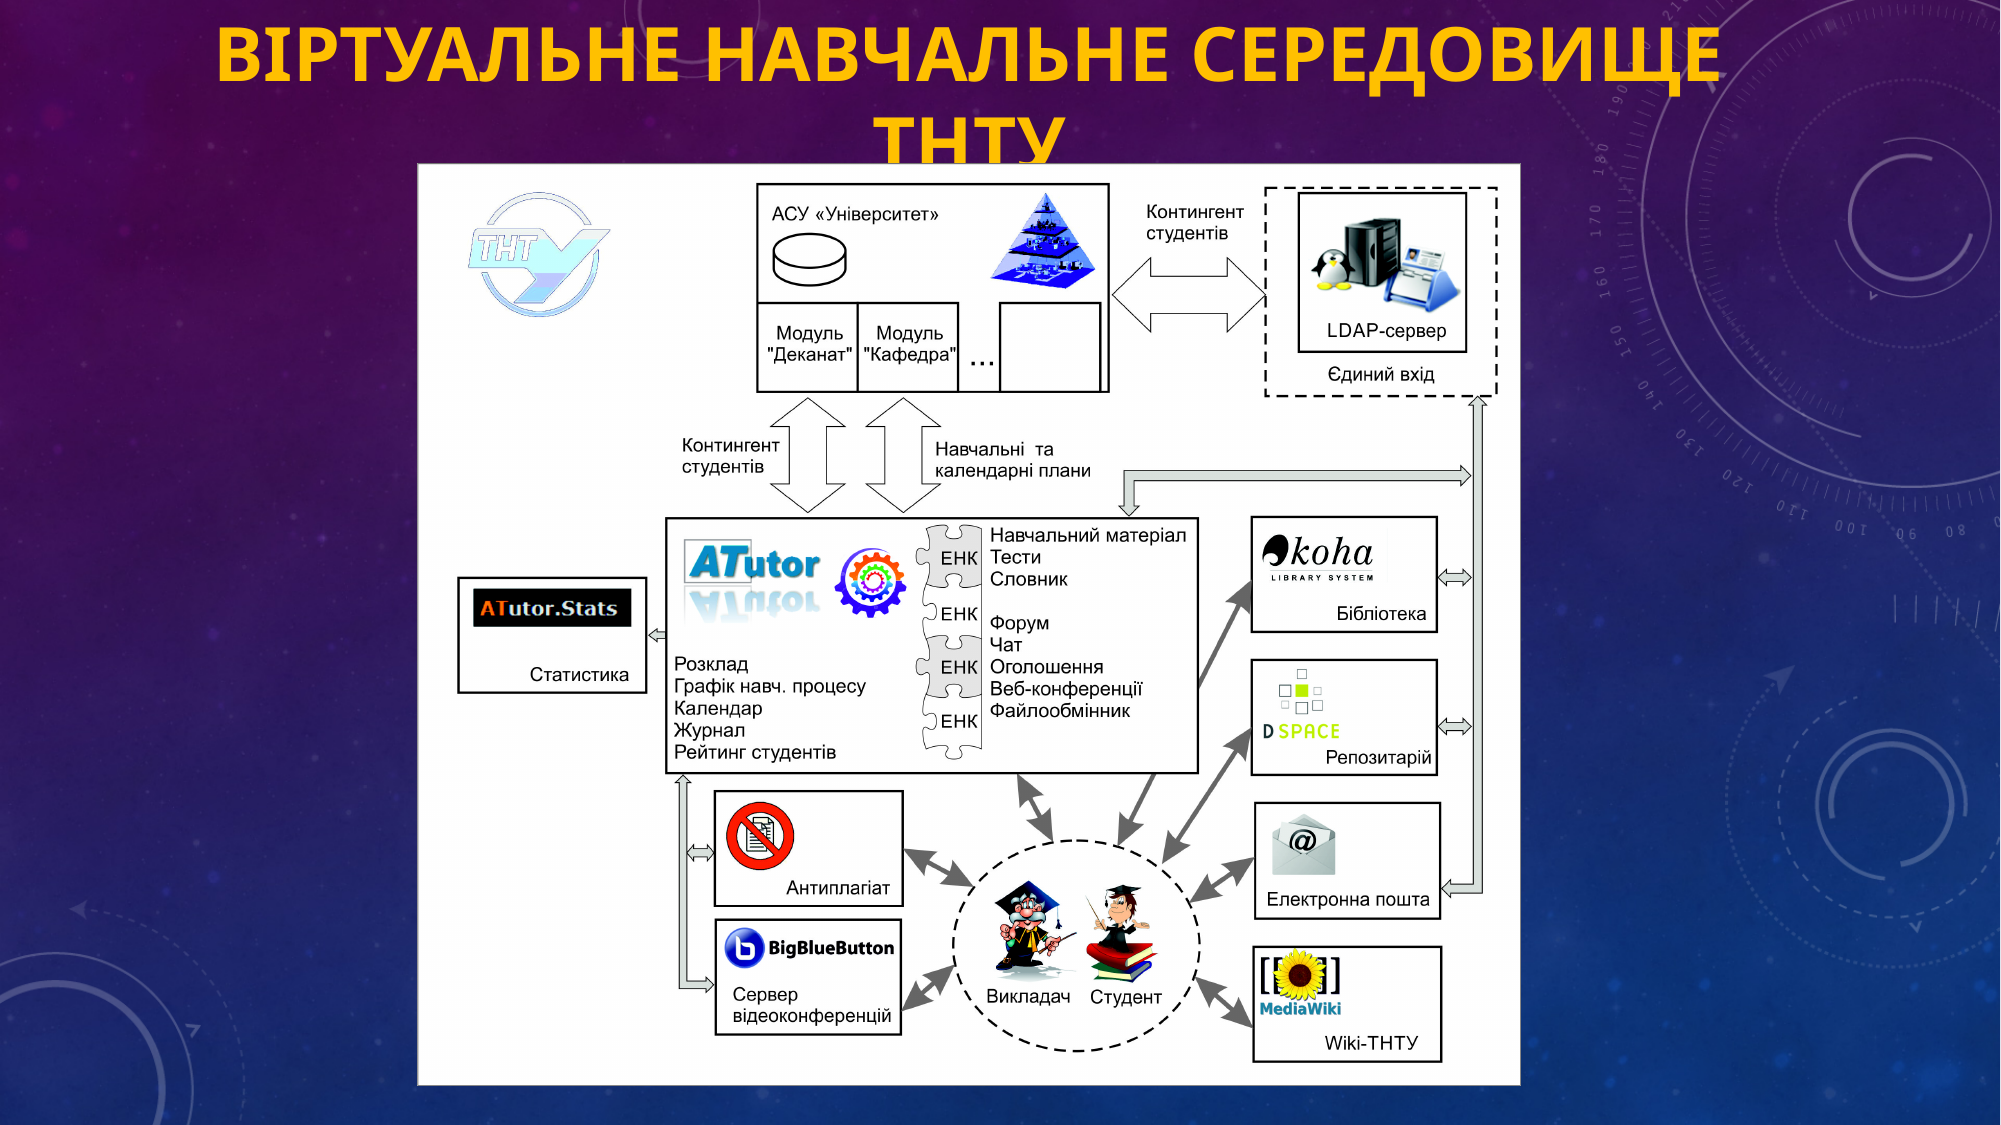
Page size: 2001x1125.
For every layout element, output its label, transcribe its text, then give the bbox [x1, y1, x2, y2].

title віртуальнЕ навчальнЕ середовищЕ ТНТУ [138, 28, 1801, 164]
picture [0, 0, 2001, 1125]
